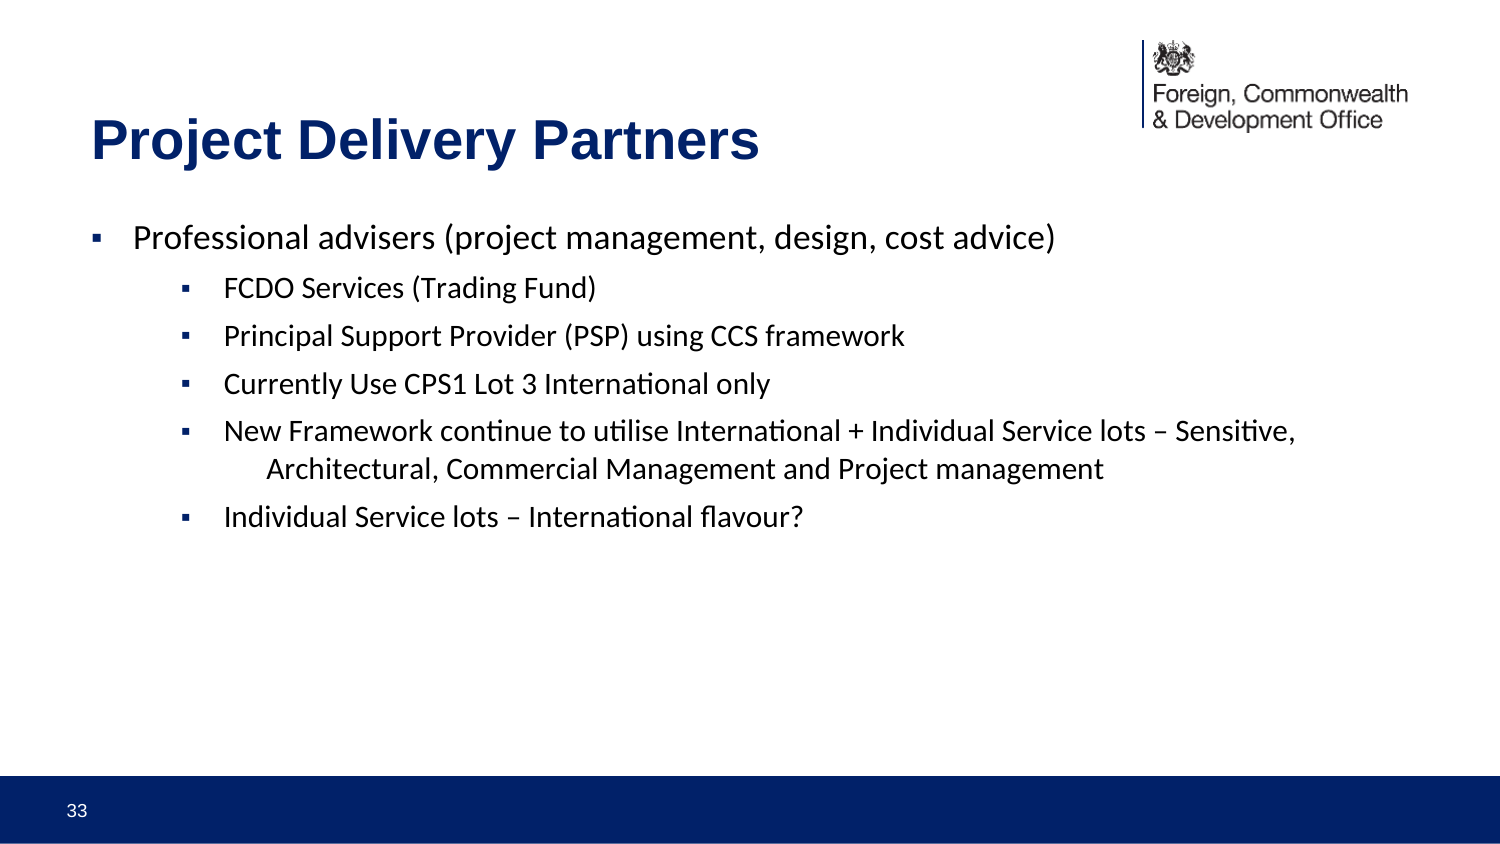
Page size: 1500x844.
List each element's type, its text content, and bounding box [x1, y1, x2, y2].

text_box [0, 776, 1500, 844]
list Professional advisers (project management, design, cost advice) FCDO Services (Trading Fund) Principal Support Provider (PSP) using CCS framework Currently Use CPS1 Lot 3 International only New Framework continue to utilise International + Individual Service lots – Sensitive, Architectural, Commercial Management and Project management Individual Service lots – International flavour? [91, 214, 1409, 741]
title Project Delivery Partners [91, 102, 1409, 183]
